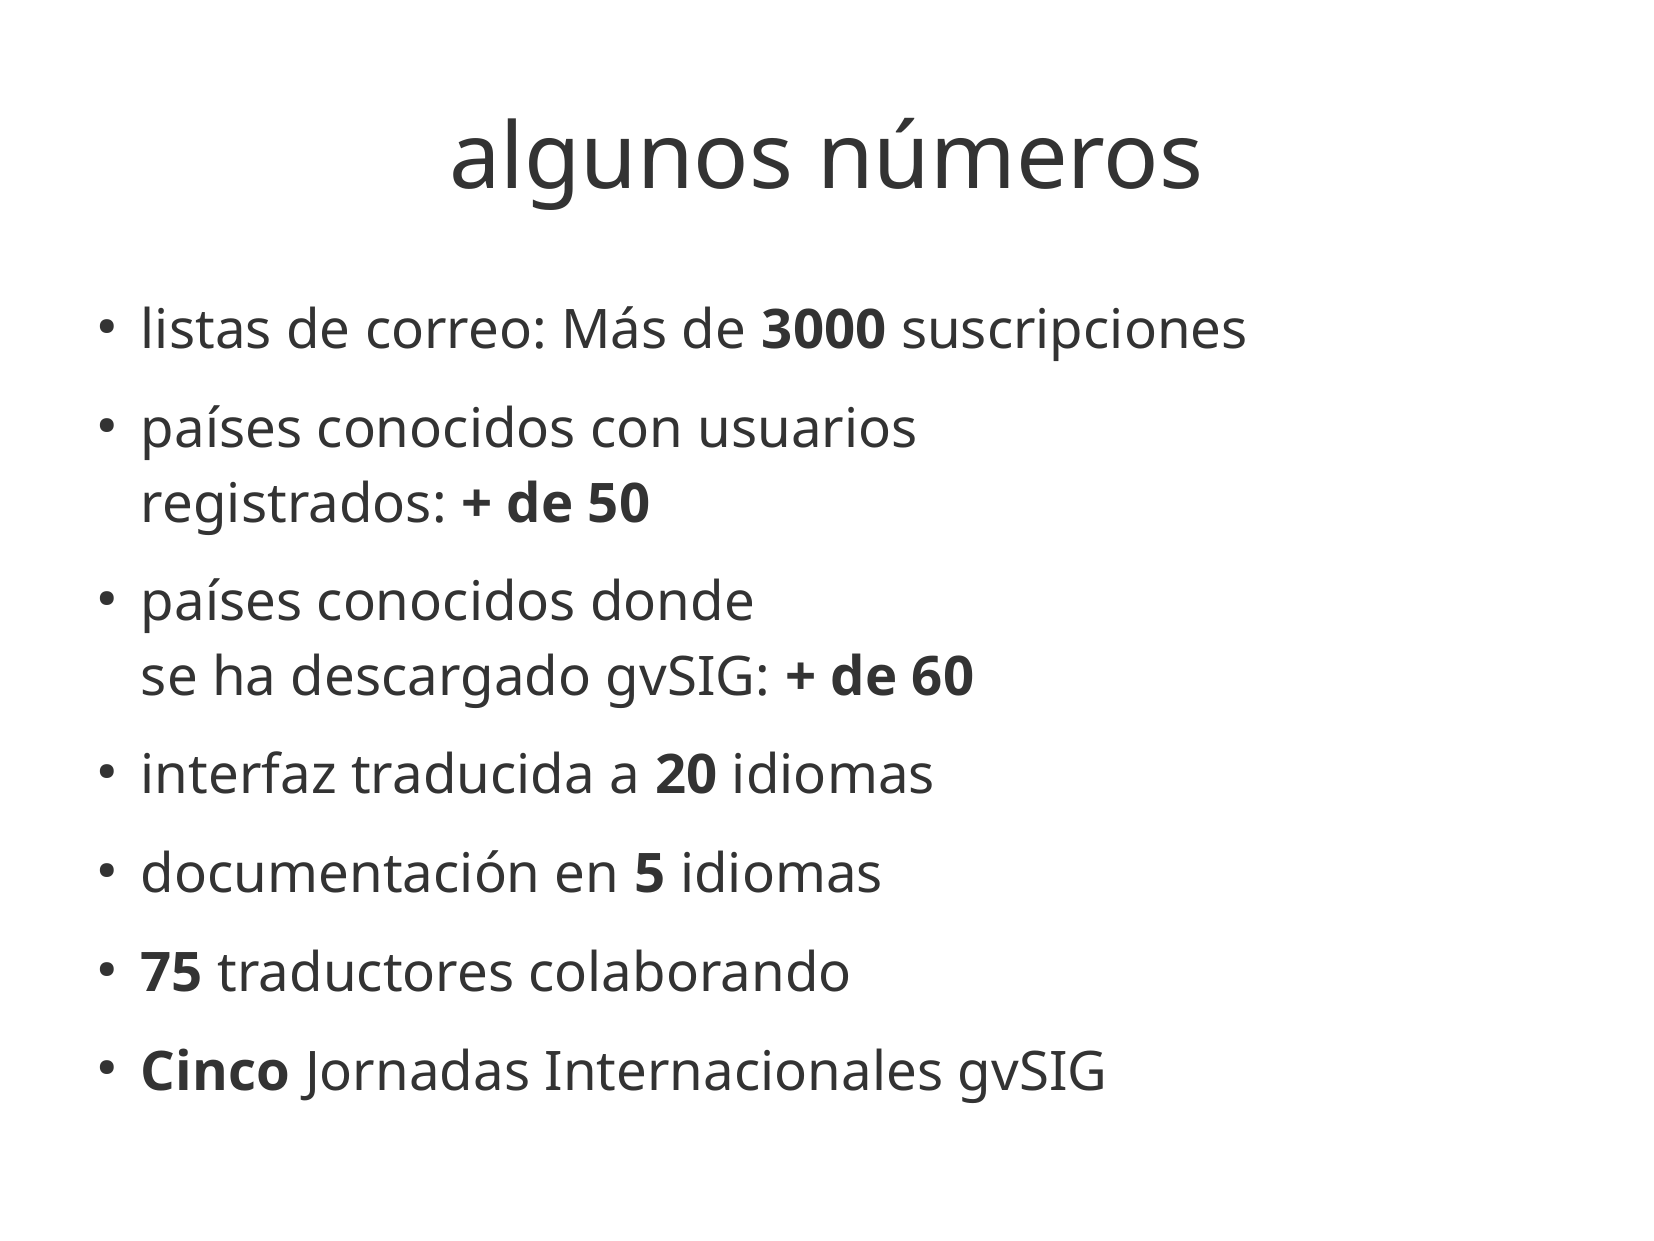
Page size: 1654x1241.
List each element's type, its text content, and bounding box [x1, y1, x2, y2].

title algunos números [82, 56, 1571, 250]
list listas de correo: Más de 3000 suscripciones países conocidos con usuarios registrados: + de 50 países conocidos donde se ha descargado gvSIG: + de 60 interfaz traducida a 20 idiomas documentación en 5 idiomas 75 traductores colaborando Cinco Jornadas Internacionales gvSIG [82, 290, 1571, 1109]
